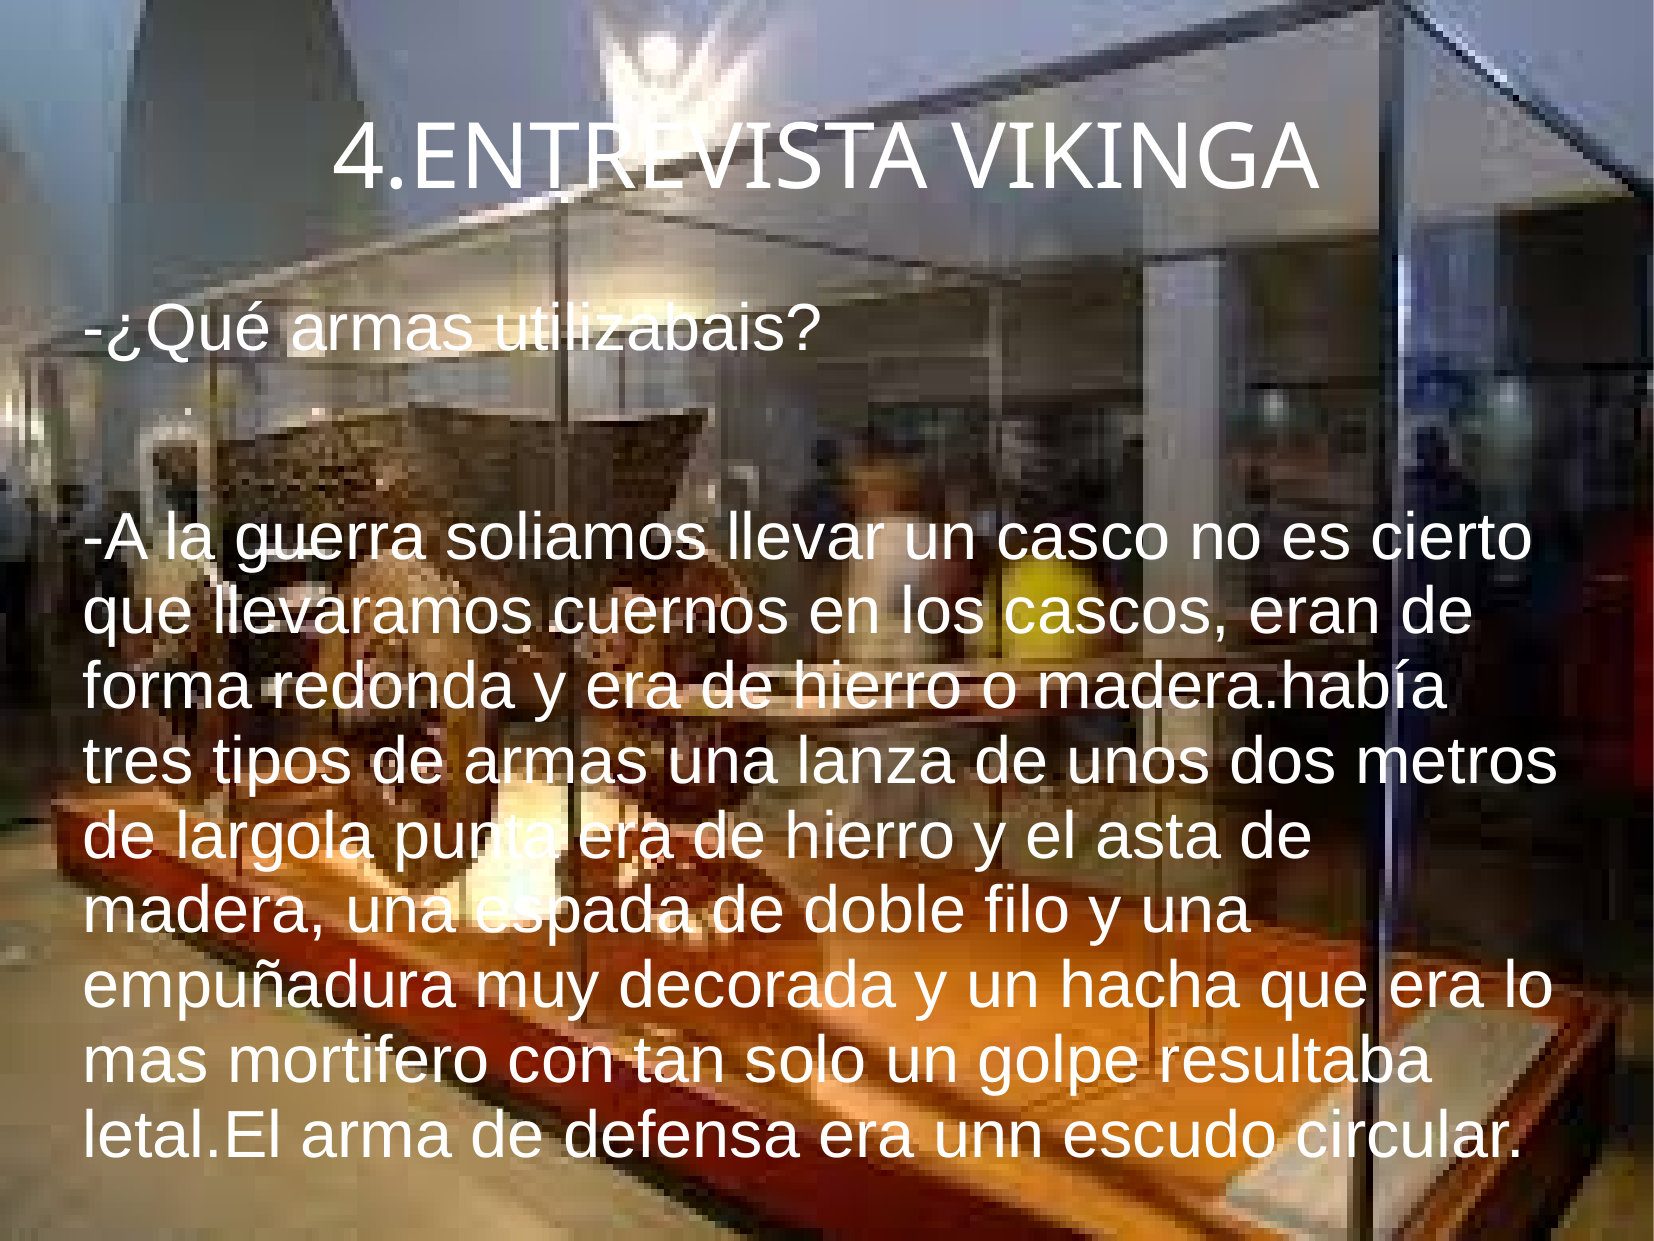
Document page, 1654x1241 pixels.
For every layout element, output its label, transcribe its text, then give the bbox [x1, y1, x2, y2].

title 4.ENTREVISTA VIKINGA [82, 49, 1571, 257]
picture [0, 0, 1654, 1241]
list -¿Qué armas utilizabais? -A la guerra soliamos llevar un casco no es cierto que llevaramos cuernos en los cascos, eran de forma redonda y era de hierro o madera.había tres tipos de armas una lanza de unos dos metros de largola punta era de hierro y el asta de madera, una espada de doble filo y una empuñadura muy decorada y un hacha que era lo mas mortifero con tan solo un golpe resultaba letal.El arma de defensa era unn escudo circular. [82, 290, 1571, 1172]
